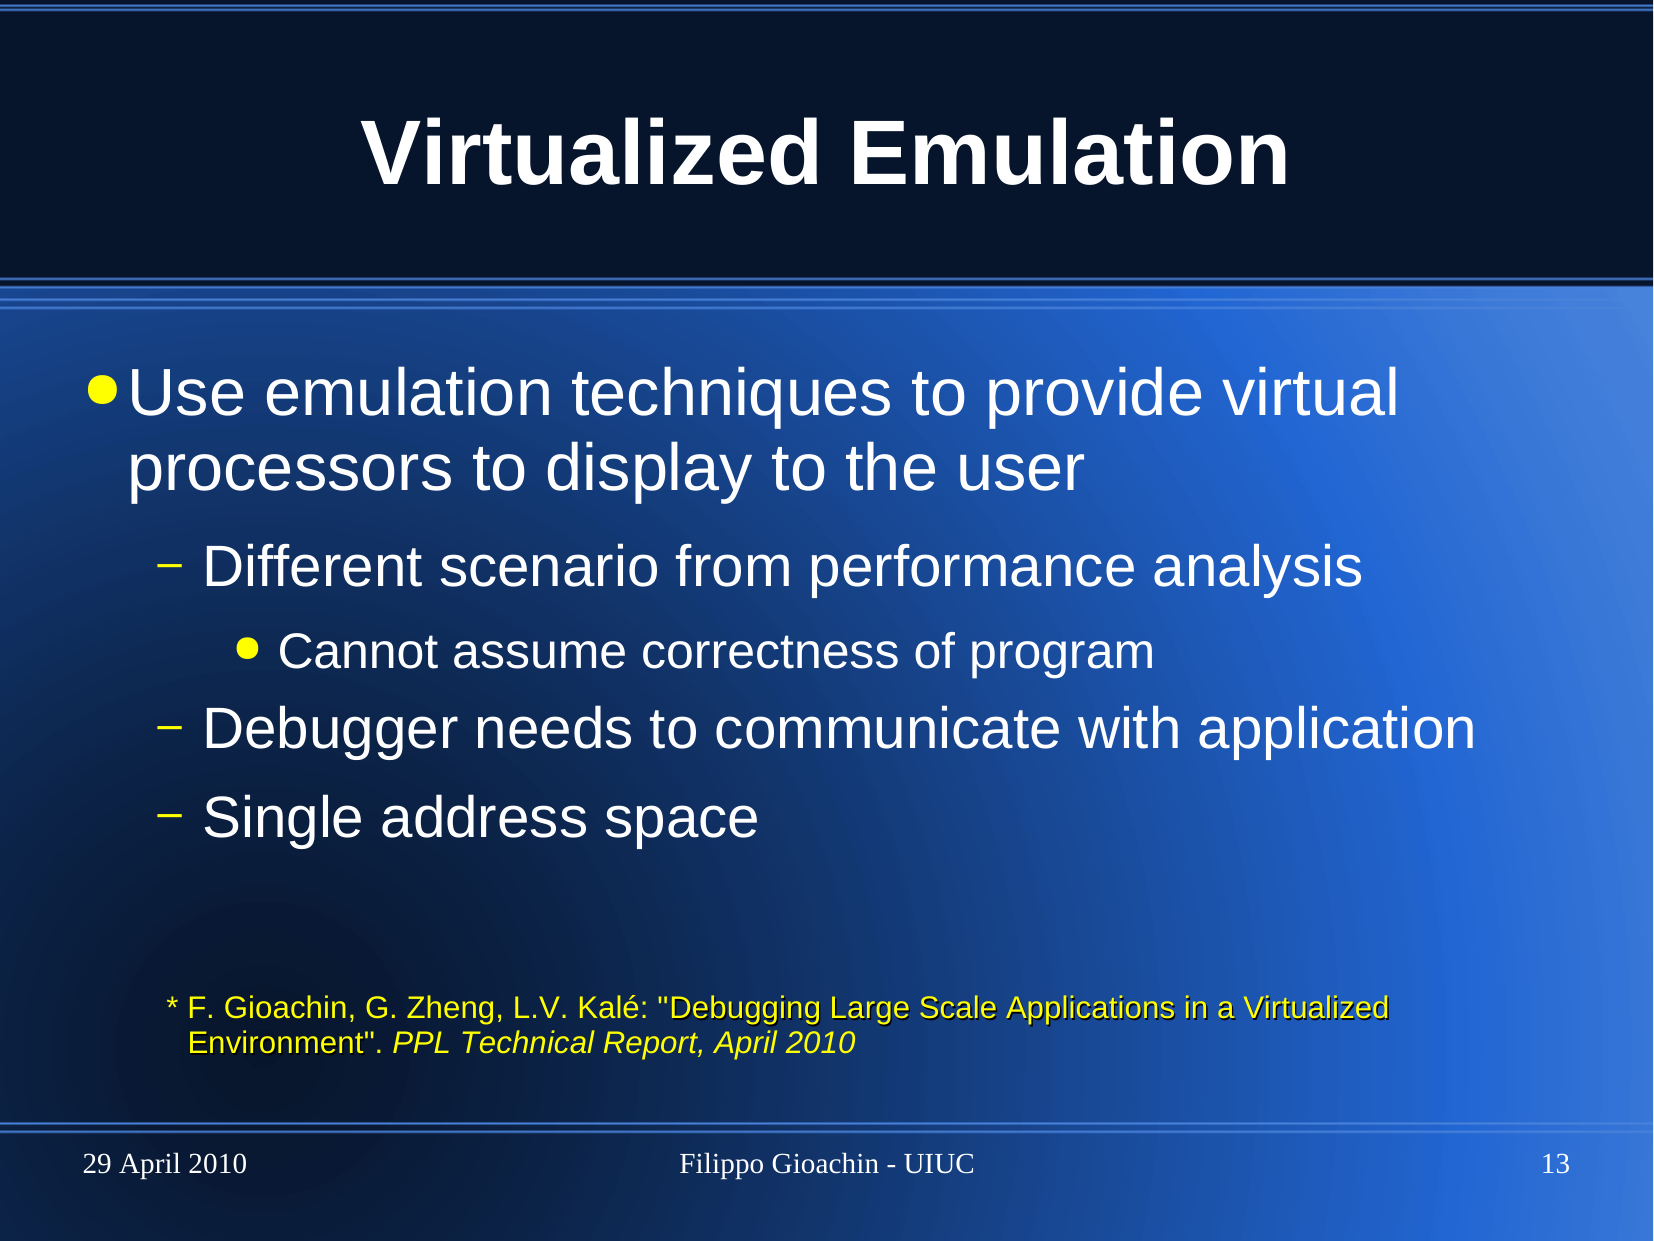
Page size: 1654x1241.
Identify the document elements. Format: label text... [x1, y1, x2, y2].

text_box * F. Gioachin, G. Zheng, L.V. Kalé: "Debugging Large Scale Applications in a Virtualized Environment". PPL Technical Report, April 2010 [151, 983, 1515, 1123]
list Use emulation techniques to provide virtual processors to display to the user Different scenario from performance analysis Cannot assume correctness of program Debugger needs to communicate with application Single address space [82, 355, 1571, 1160]
picture [0, 0, 1654, 1241]
title Virtualized Emulation [82, 49, 1571, 257]
